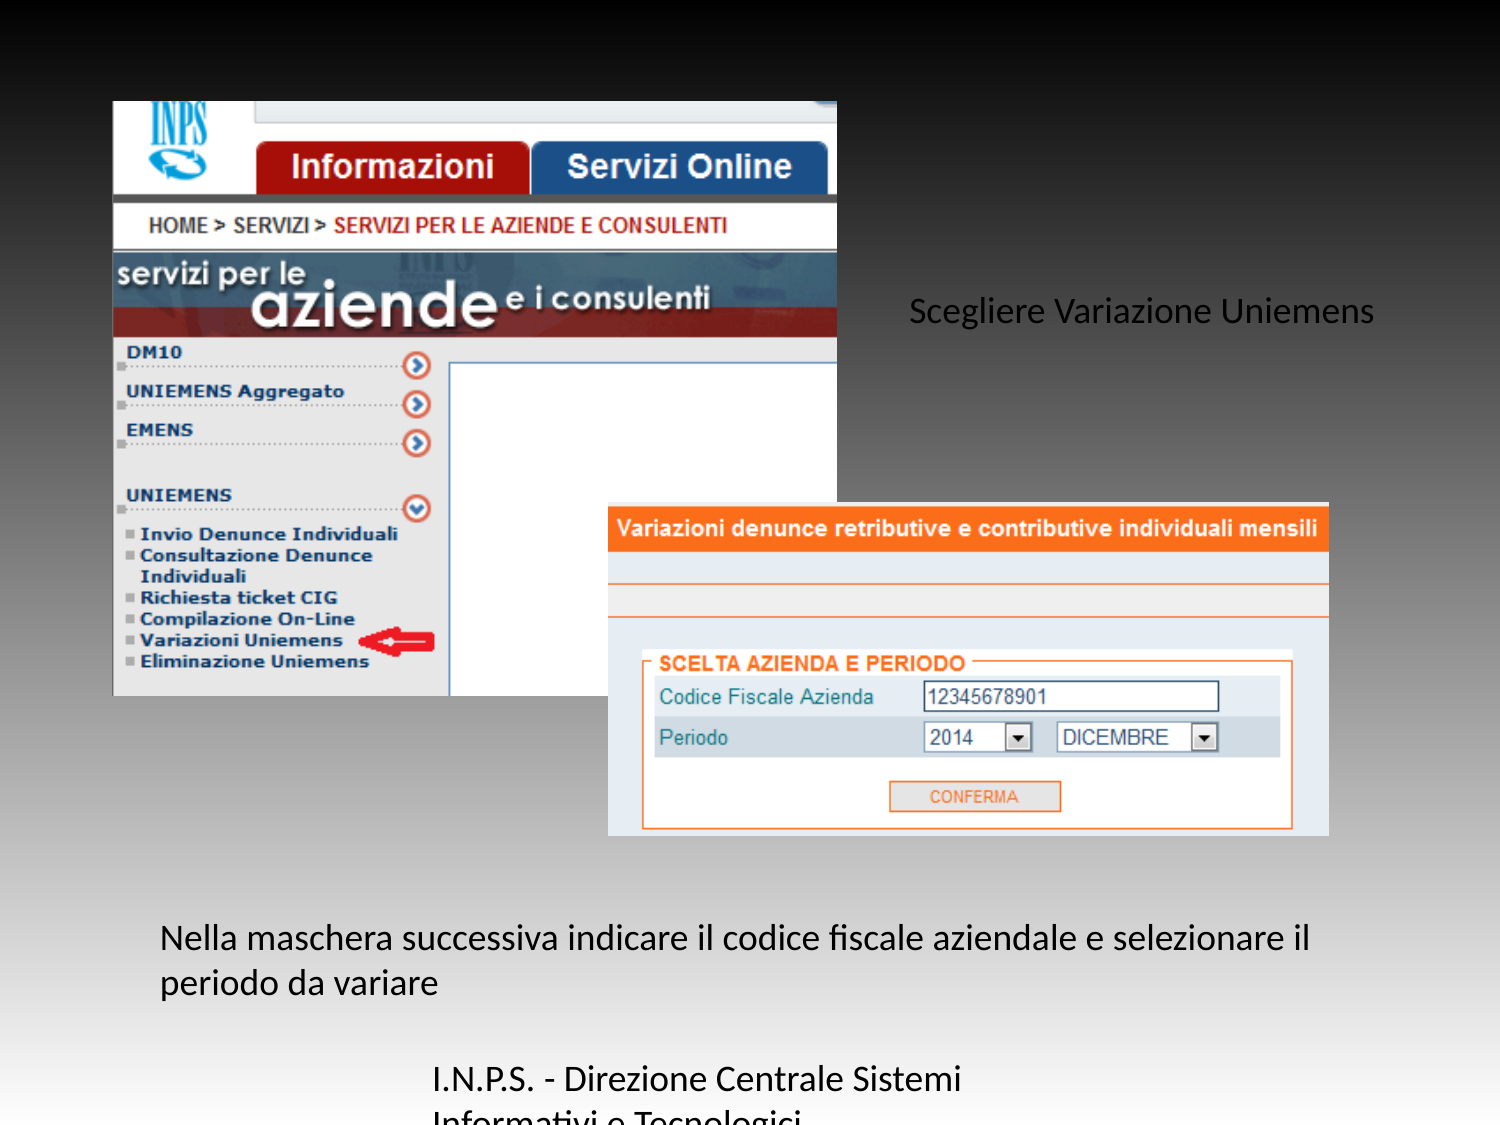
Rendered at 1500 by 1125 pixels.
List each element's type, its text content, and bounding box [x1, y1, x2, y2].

text_box Nella maschera successiva indicare il codice fiscale aziendale e selezionare il periodo da variare [145, 905, 1329, 1011]
footer I.N.P.S. - Direzione Centrale Sistemi Informativi e Tecnologici [417, 1046, 1057, 1107]
text_box Scegliere Variazione Uniemens [894, 278, 1391, 339]
picture [112, 101, 1329, 836]
